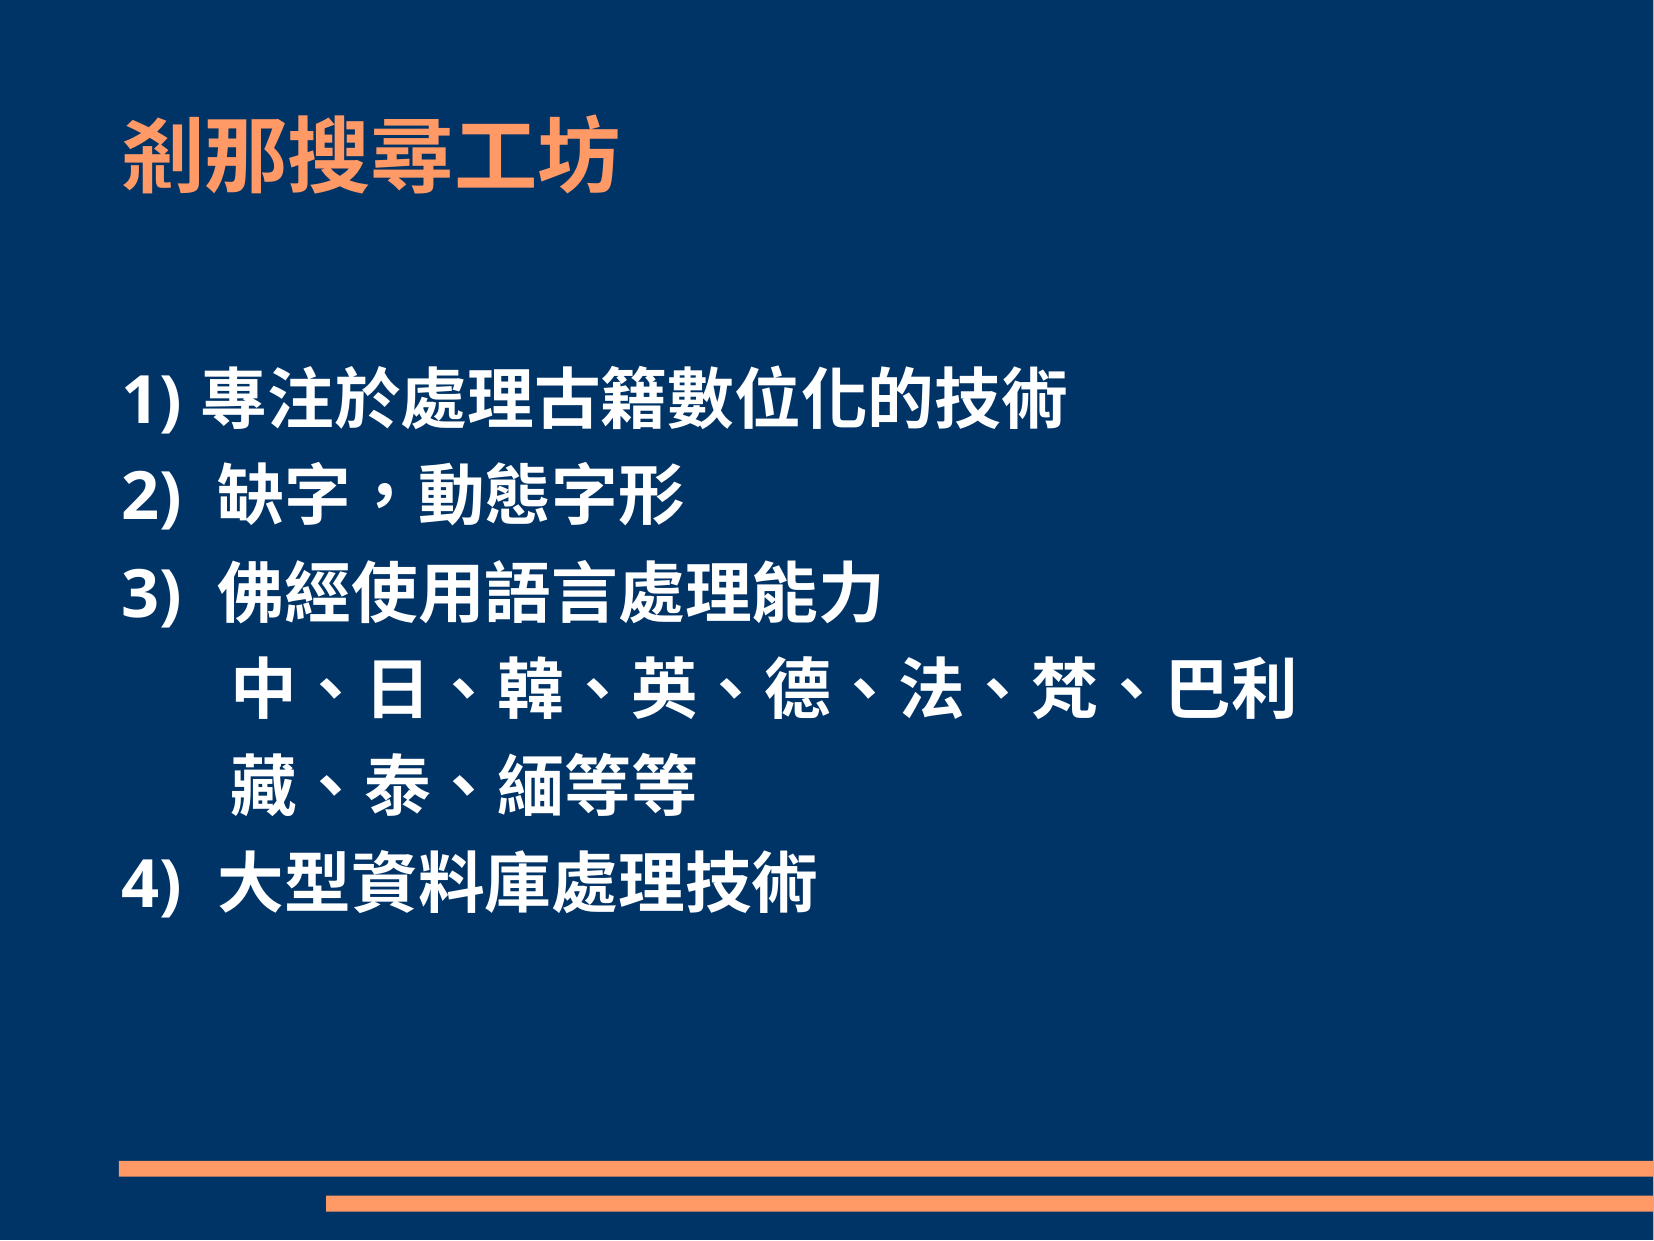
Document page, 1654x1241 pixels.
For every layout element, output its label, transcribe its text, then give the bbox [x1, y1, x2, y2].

title 剎那搜尋工坊 [121, 46, 1534, 254]
subtitle 1)專注於處理古籍數位化的技術 2) 缺字，動態字形 3) 佛經使用語言處理能力 中、日、韓、英、德、法、梵、巴利 藏、泰、緬等等 4) 大型資料庫處理技術 [121, 322, 1561, 1132]
